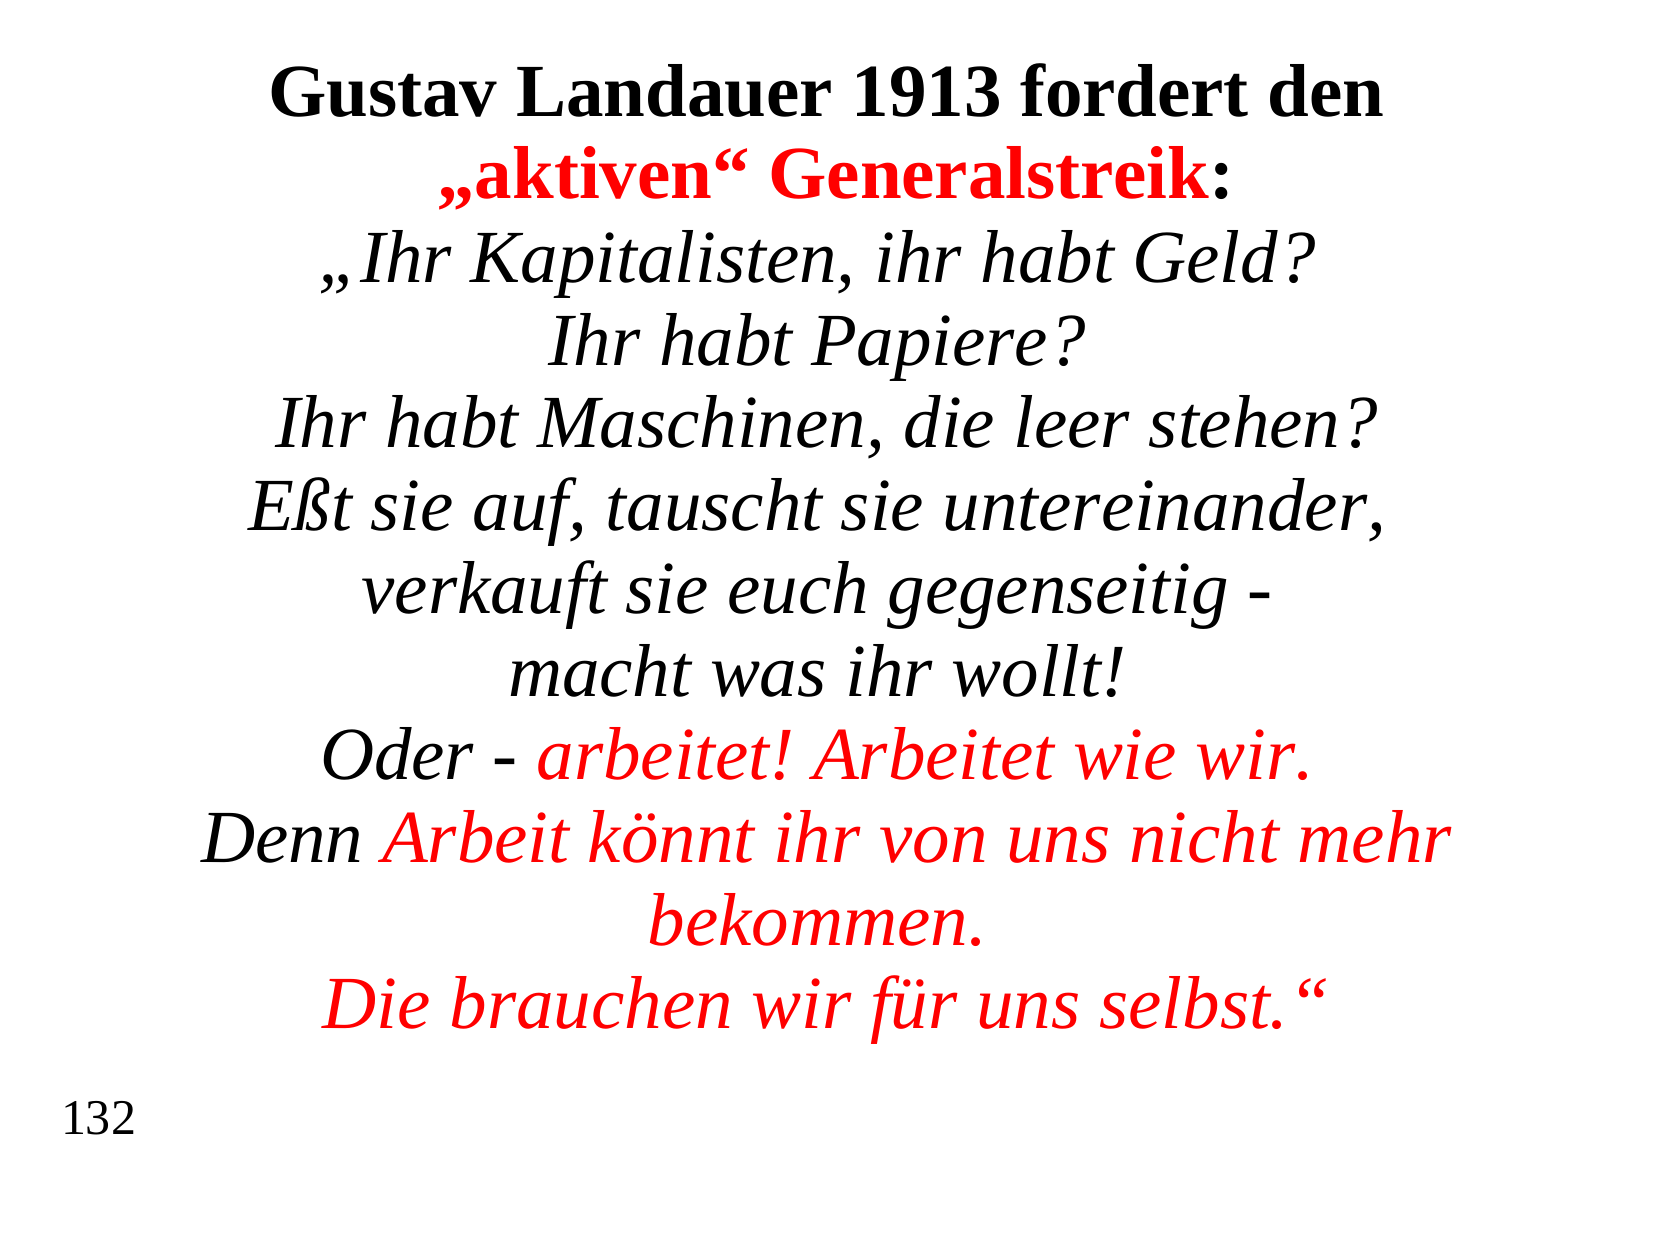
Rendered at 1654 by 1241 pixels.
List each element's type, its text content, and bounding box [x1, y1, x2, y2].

text_box Gustav Landauer 1913 fordert den „aktiven“ Generalstreik: „Ihr Kapitalisten, ihr habt Geld? Ihr habt Papiere? Ihr habt Maschinen, die leer stehen? Eßt sie auf, tauscht sie untereinander, verkauft sie euch gegenseitig - macht was ihr wollt! Oder - arbeitet! Arbeitet wie wir. Denn Arbeit könnt ihr von uns nicht mehr bekommen. Die brauchen wir für uns selbst.“ [59, 49, 1595, 1172]
text_box <Nummer> [61, 1090, 296, 1152]
